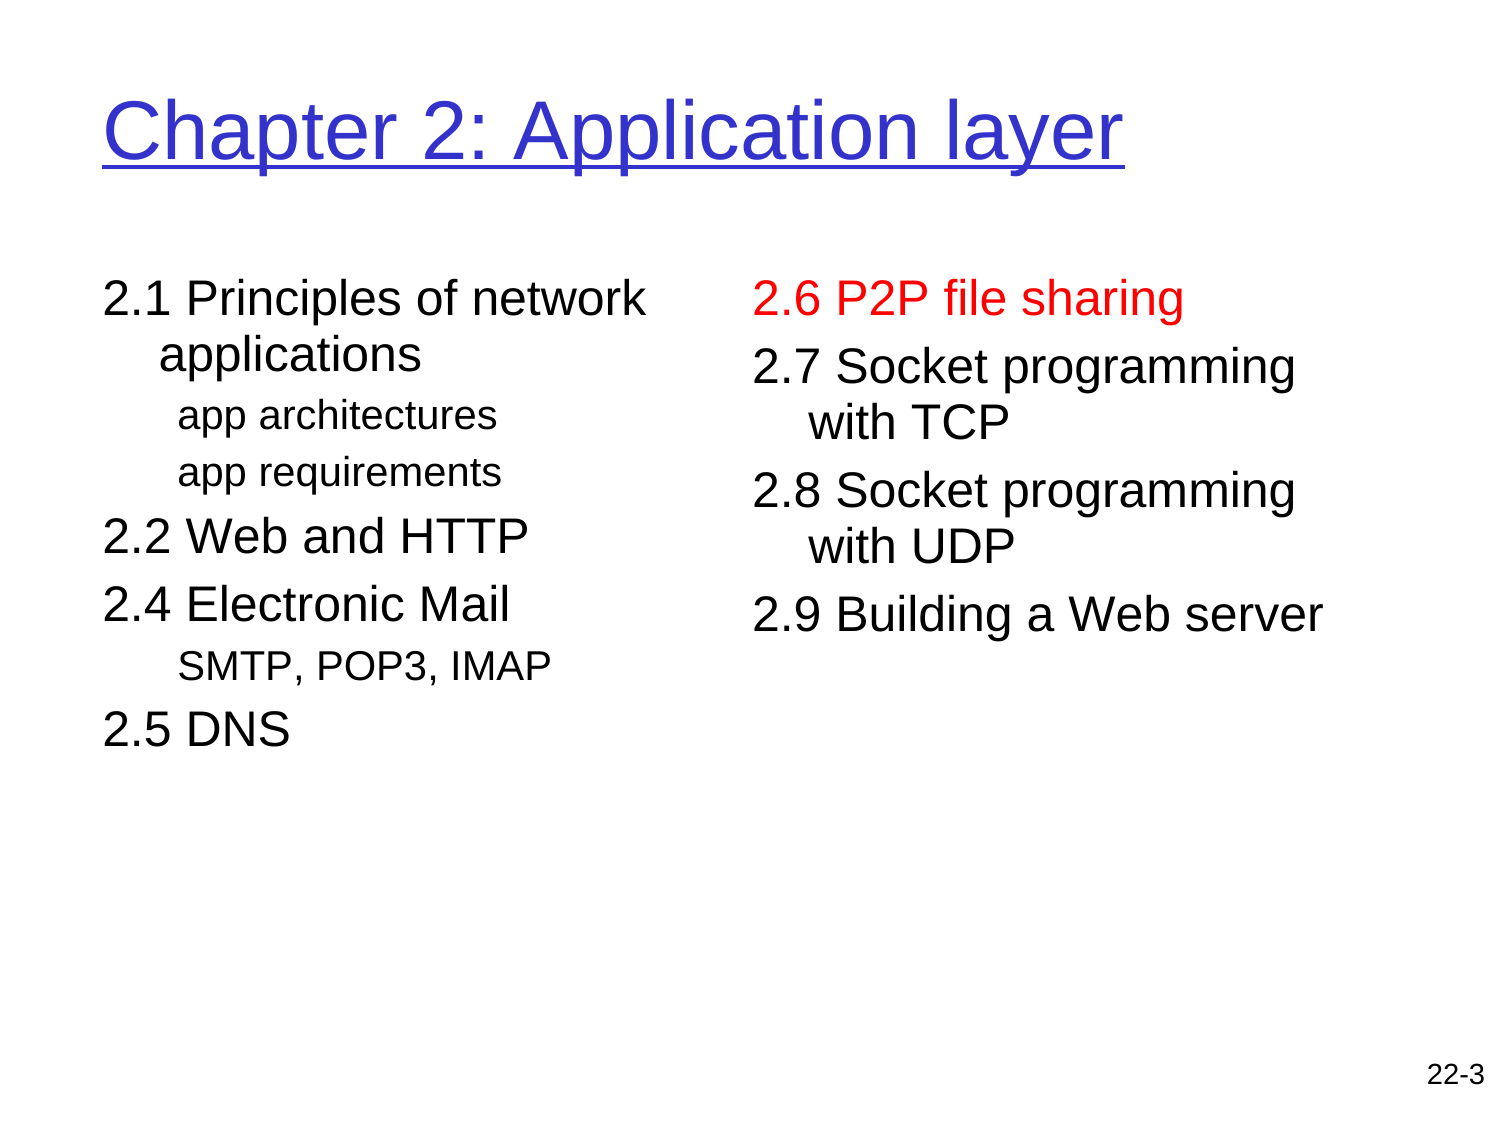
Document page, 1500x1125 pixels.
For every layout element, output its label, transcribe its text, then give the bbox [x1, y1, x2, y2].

list 2.1 Principles of network applications app architectures app requirements 2.2 Web and HTTP 2.4 Electronic Mail SMTP, POP3, IMAP 2.5 DNS [87, 262, 713, 1026]
list 2.6 P2P file sharing 2.7 Socket programming with TCP 2.8 Socket programming with UDP 2.9 Building a Web server [737, 262, 1403, 1026]
title Chapter 2: Application layer [87, 37, 1363, 225]
